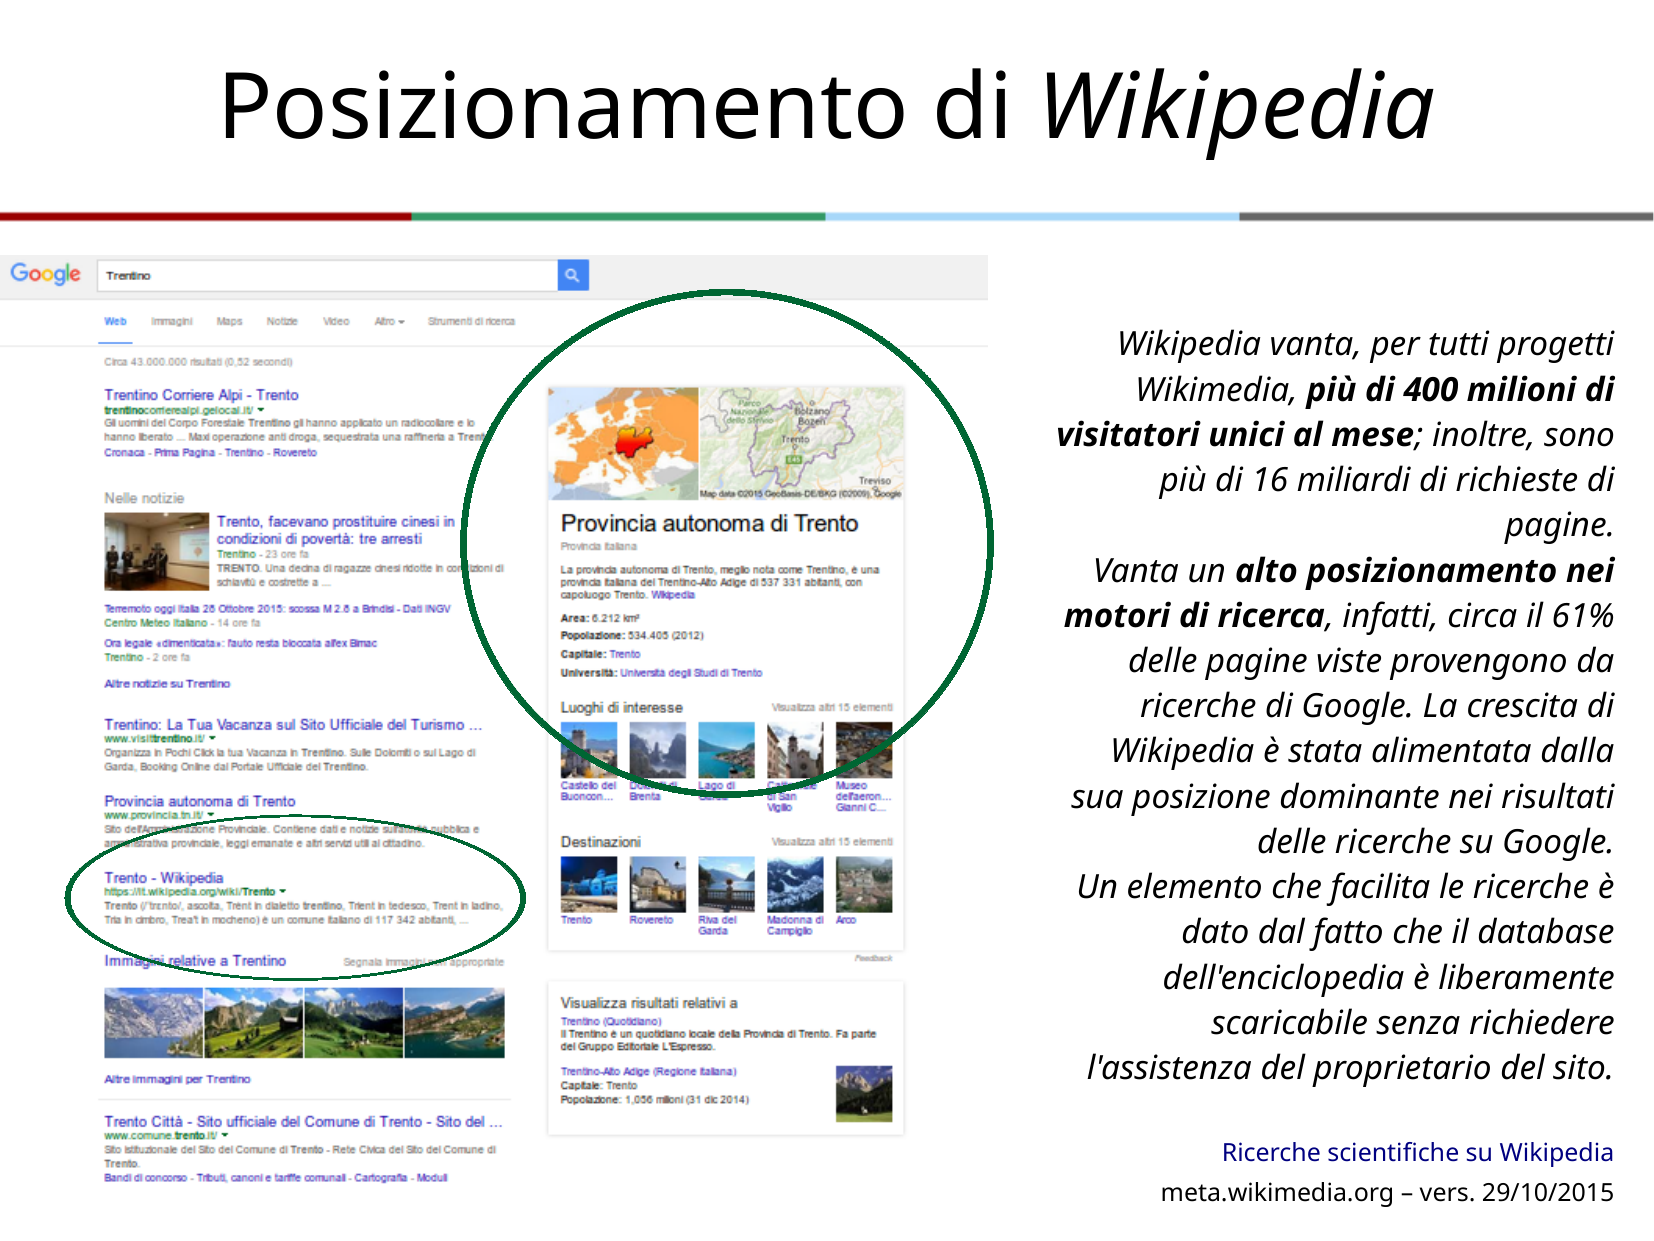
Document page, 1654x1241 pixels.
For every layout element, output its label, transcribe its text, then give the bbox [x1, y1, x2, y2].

picture [0, 200, 1654, 235]
text_box Wikipedia vanta, per tutti progetti Wikimedia, più di 400 milioni di visitatori unici al mese; inoltre, sono più di 16 miliardi di richieste di pagine. Vanta un alto posizionamento nei motori di ricerca, infatti, circa il 61% delle pagine viste provengono da ricerche di Google. La crescita di Wikipedia è stata alimentata dalla sua posizione dominante nei risultati delle ricerche su Google. Un elemento che facilita le ricerche è dato dal fatto che il database dell'enciclopedia è liberamente scaricabile senza richiedere l'assistenza del proprietario del sito. Ricerche scientifiche su Wikipedia meta.wikimedia.org – vers. 29/10/2015 [1040, 312, 1630, 1211]
picture [467, 295, 987, 791]
picture [0, 255, 988, 1199]
title Posizionamento di Wikipedia [82, 0, 1571, 200]
text_box [460, 289, 994, 798]
text_box [64, 814, 526, 981]
